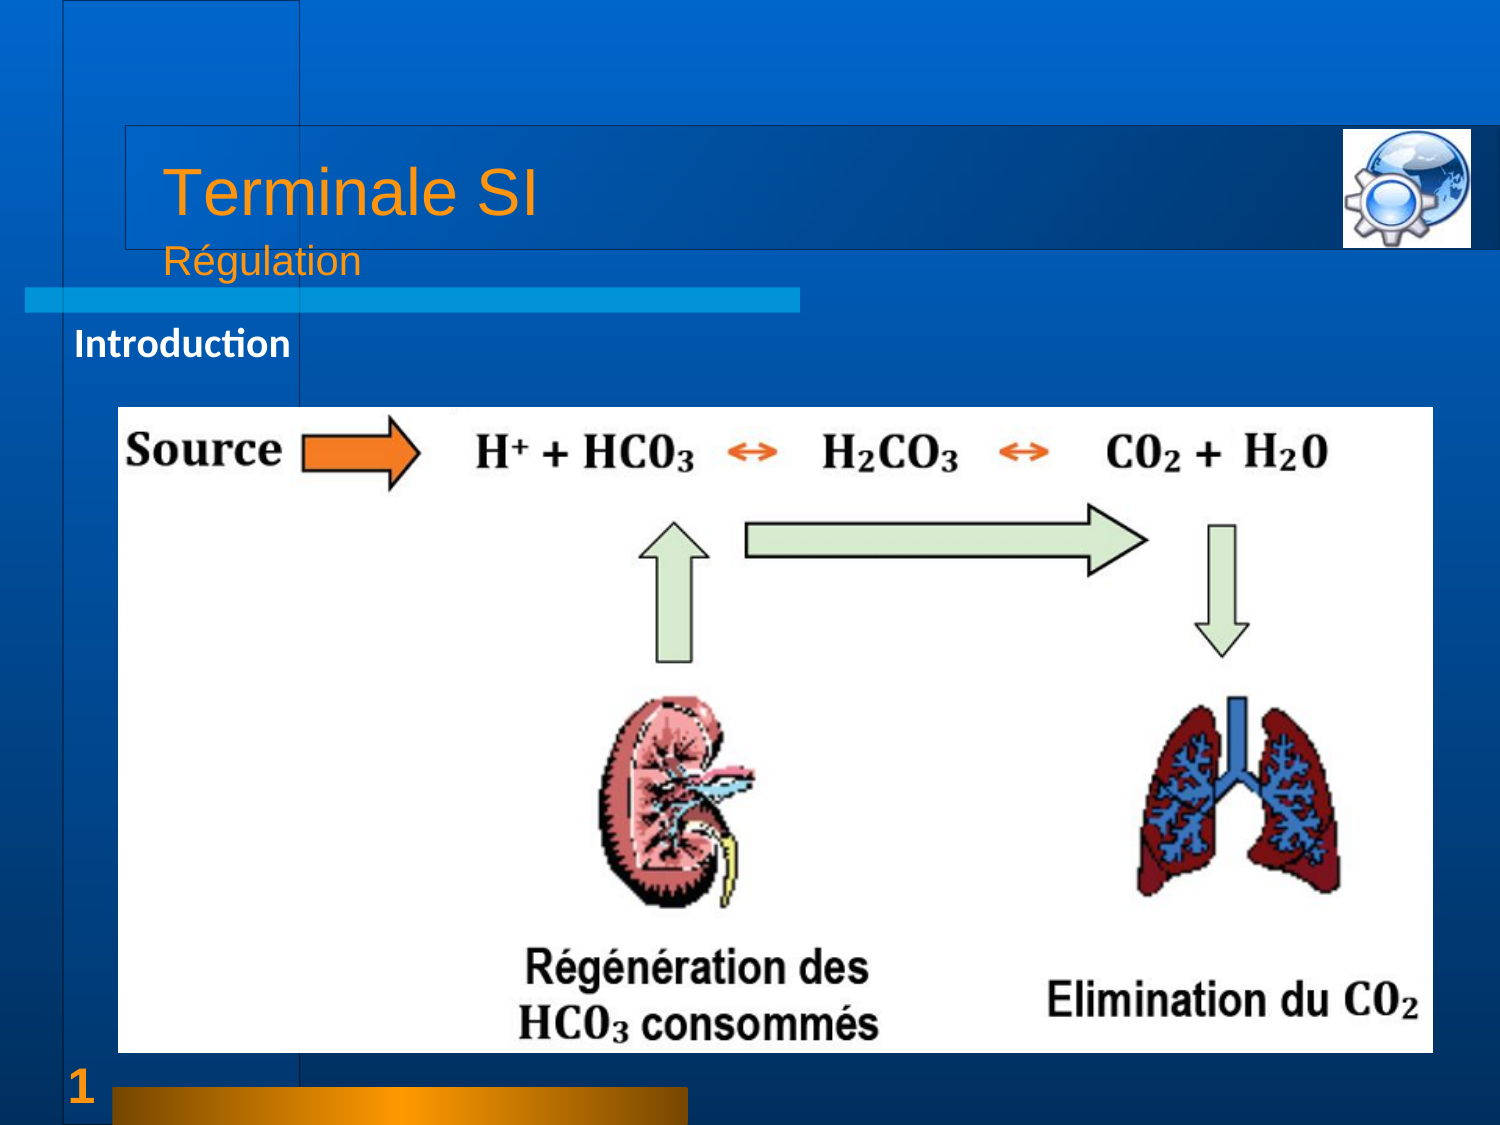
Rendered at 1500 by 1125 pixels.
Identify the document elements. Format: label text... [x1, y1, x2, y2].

picture [1343, 129, 1471, 248]
text_box Introduction [59, 319, 1418, 884]
picture [118, 407, 1433, 1053]
